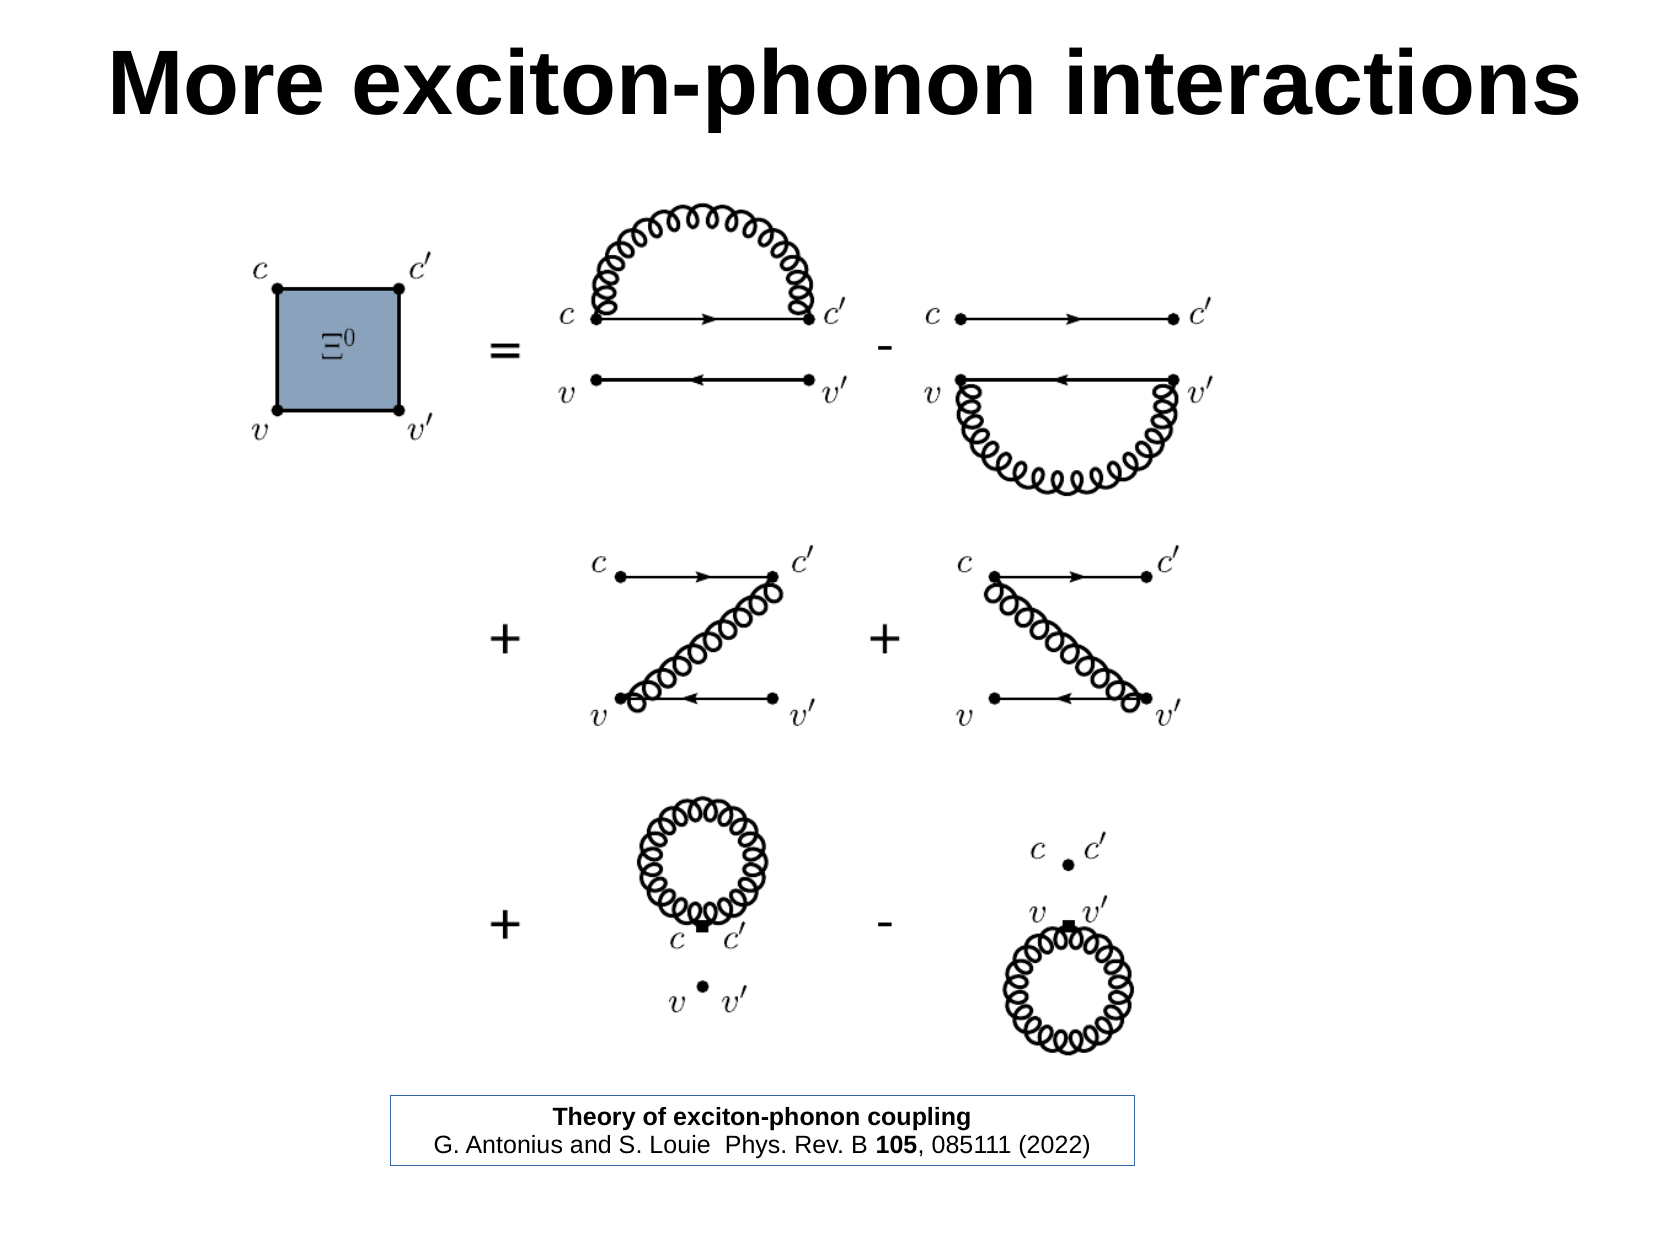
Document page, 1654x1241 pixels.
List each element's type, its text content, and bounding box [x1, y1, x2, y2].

text_box Theory of exciton-phonon coupling G. Antonius and S. Louie Phys. Rev. B 105, 085111 (2022) [390, 1095, 1135, 1166]
title More exciton-phonon interactions [101, 15, 1591, 151]
picture [230, 179, 1246, 1081]
